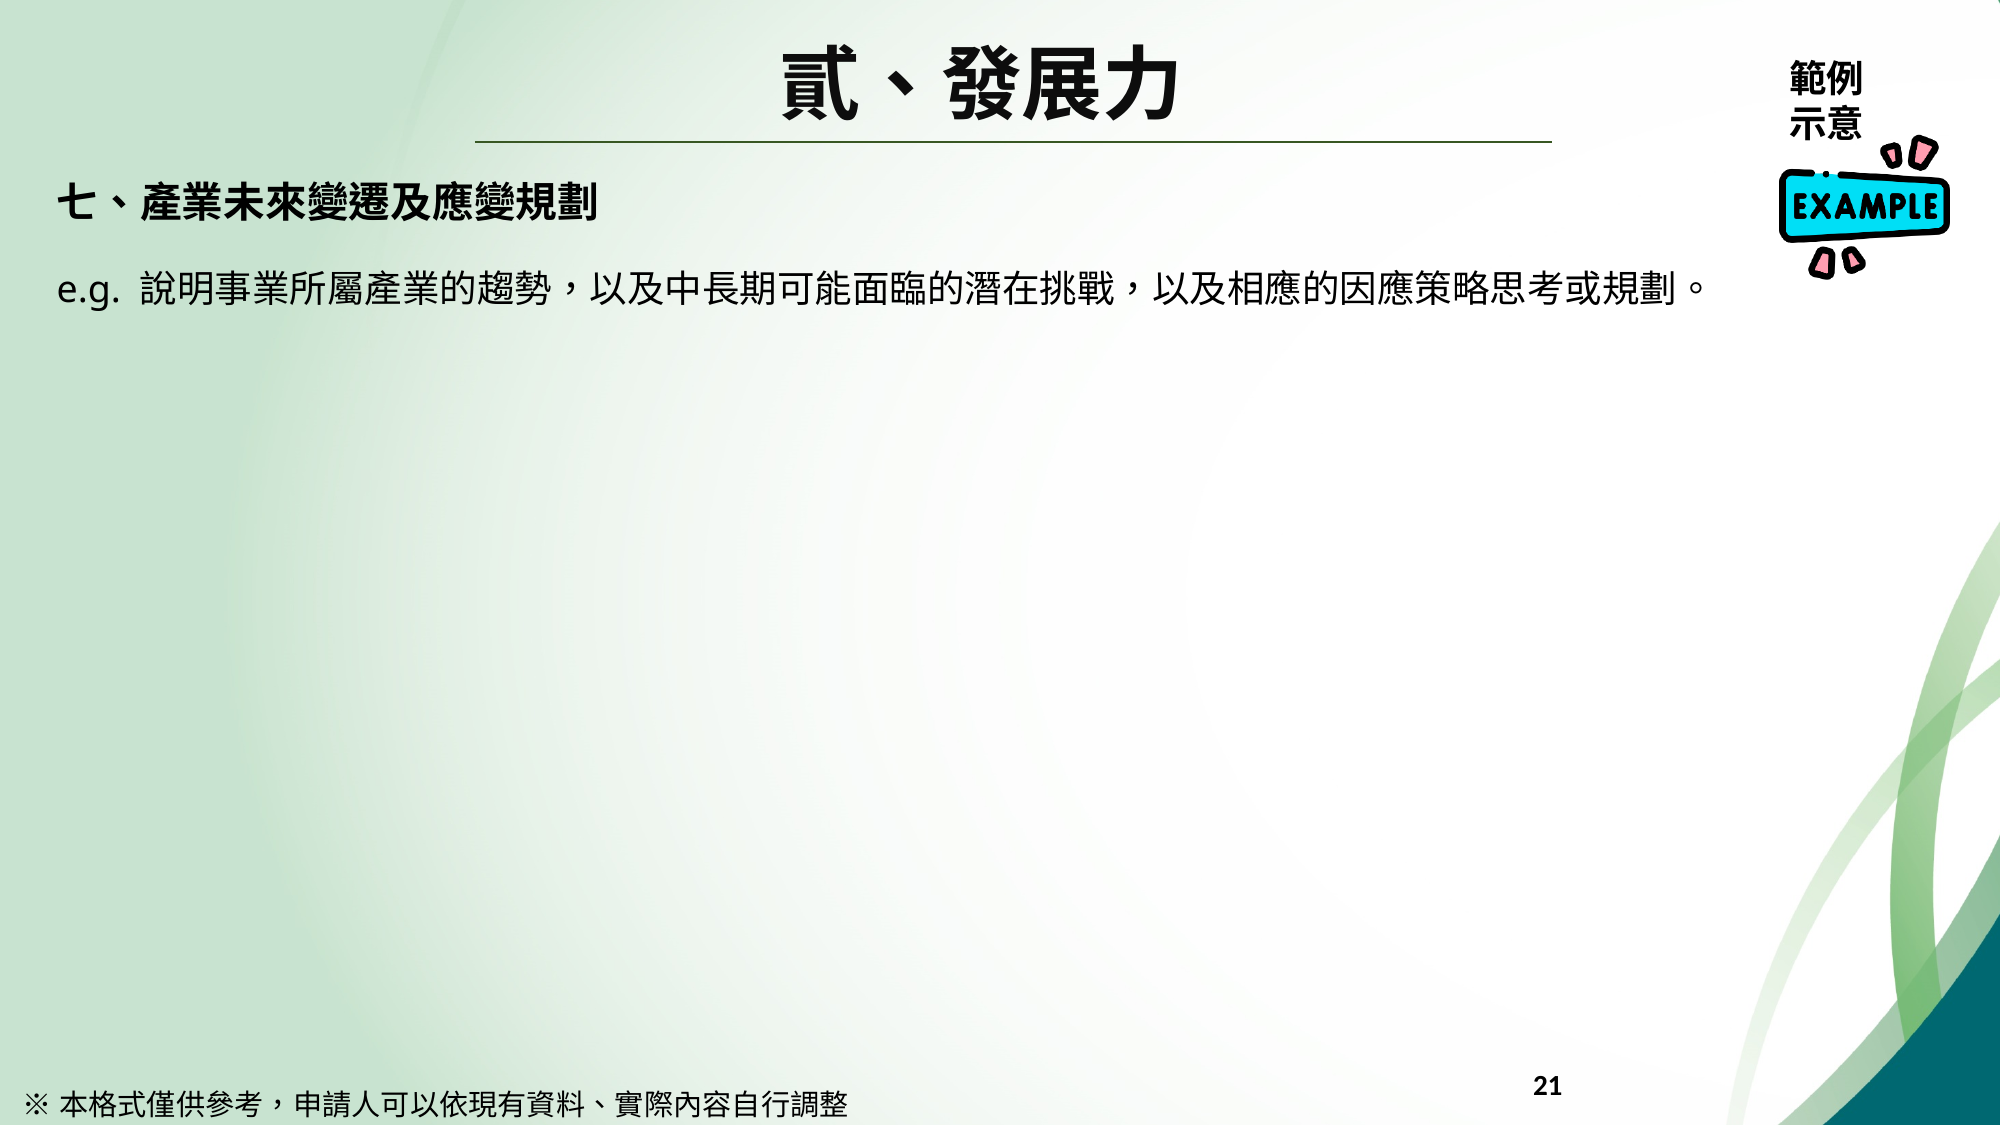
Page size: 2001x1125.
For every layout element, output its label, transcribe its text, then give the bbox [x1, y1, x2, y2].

text_box ※本格式僅供參考，申請人可以依現有資料、實際內容自行調整 [7, 1067, 859, 1125]
text_box 七、產業未來變遷及應變規劃 [41, 168, 1662, 234]
text_box 20 [1518, 1053, 1969, 1114]
title 貳、發展力 [0, 36, 2000, 139]
text_box e.g. 說明事業所屬產業的趨勢，以及中長期可能面臨的潛在挑戰，以及相應的因應策略思考或規劃。 [41, 257, 1695, 318]
picture [1779, 121, 1950, 293]
text_box 範例 示意 [1774, 47, 1955, 154]
